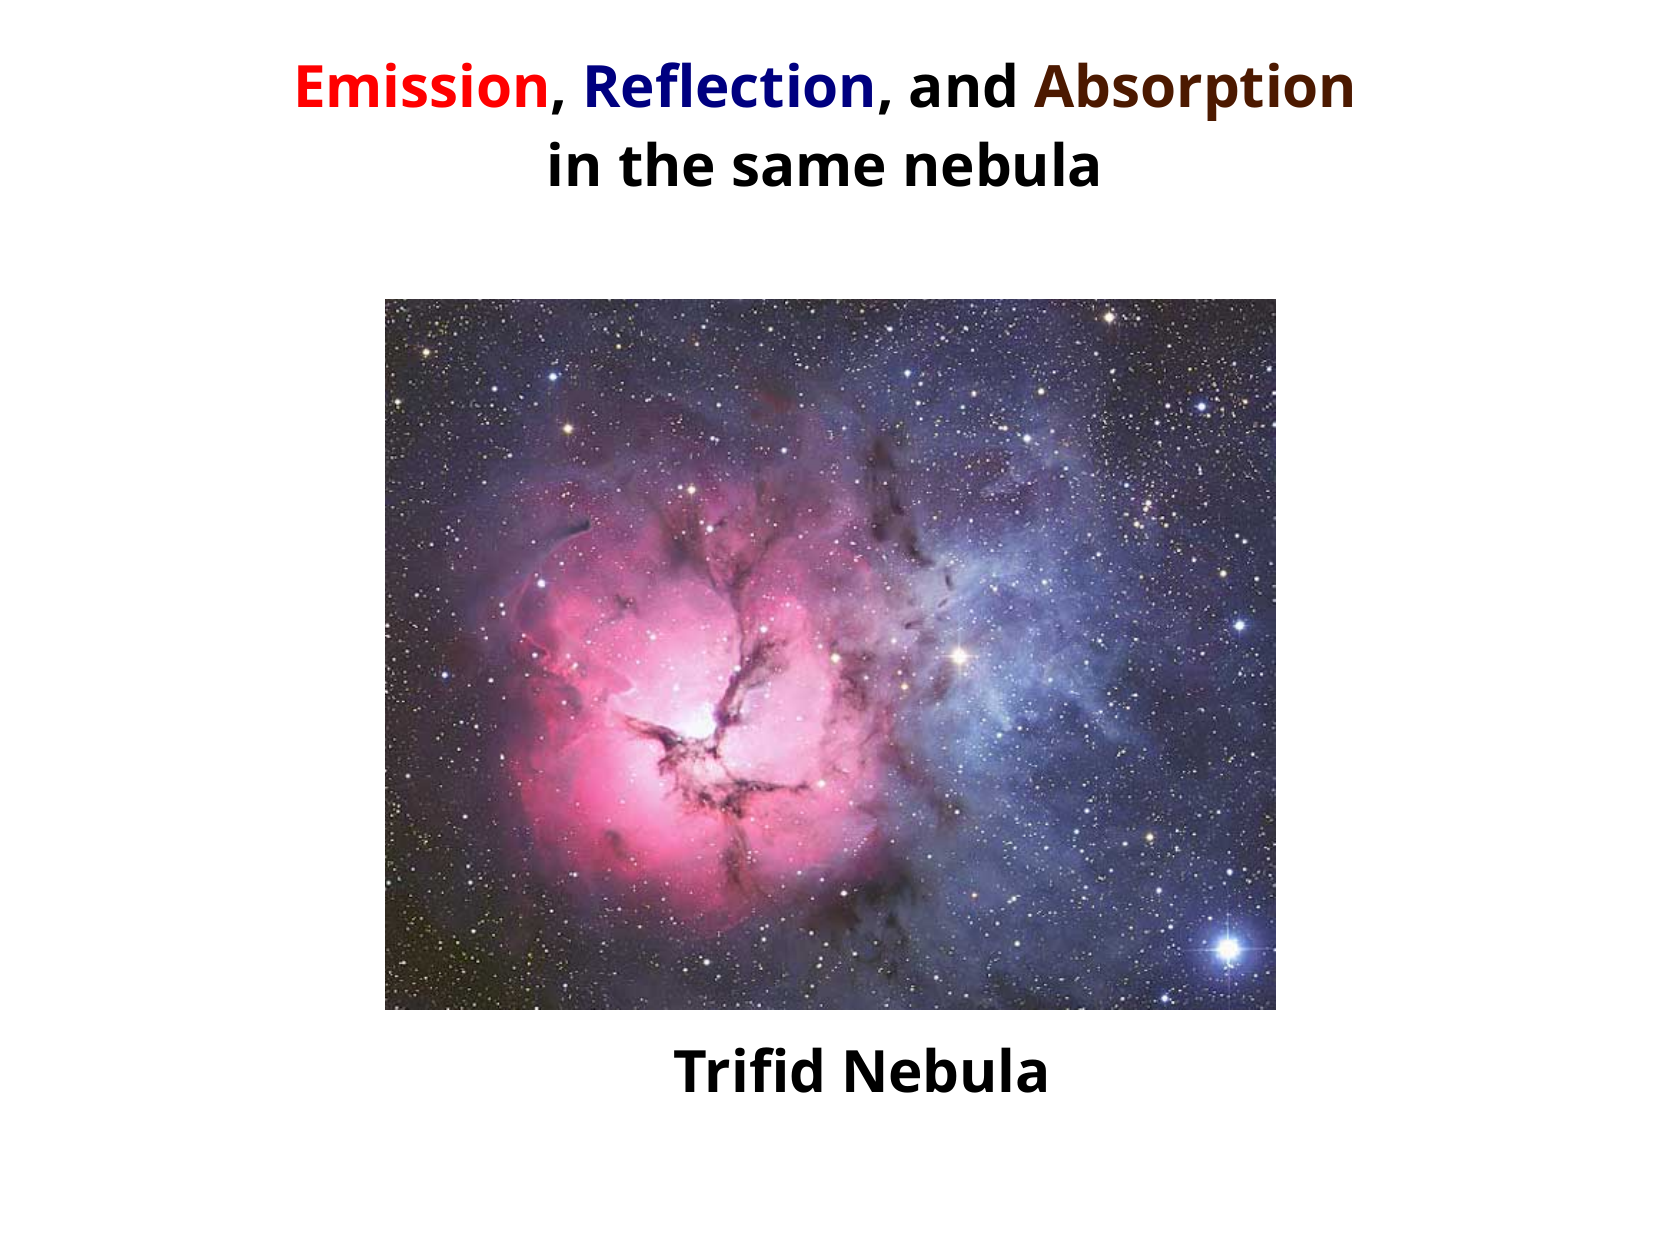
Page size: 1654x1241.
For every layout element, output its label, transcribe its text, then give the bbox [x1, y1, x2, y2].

text_box Trifid Nebula [187, 1022, 1538, 1119]
text_box Emission, Reflection, and Absorption in the same nebula [150, 37, 1501, 215]
picture [385, 299, 1276, 1010]
